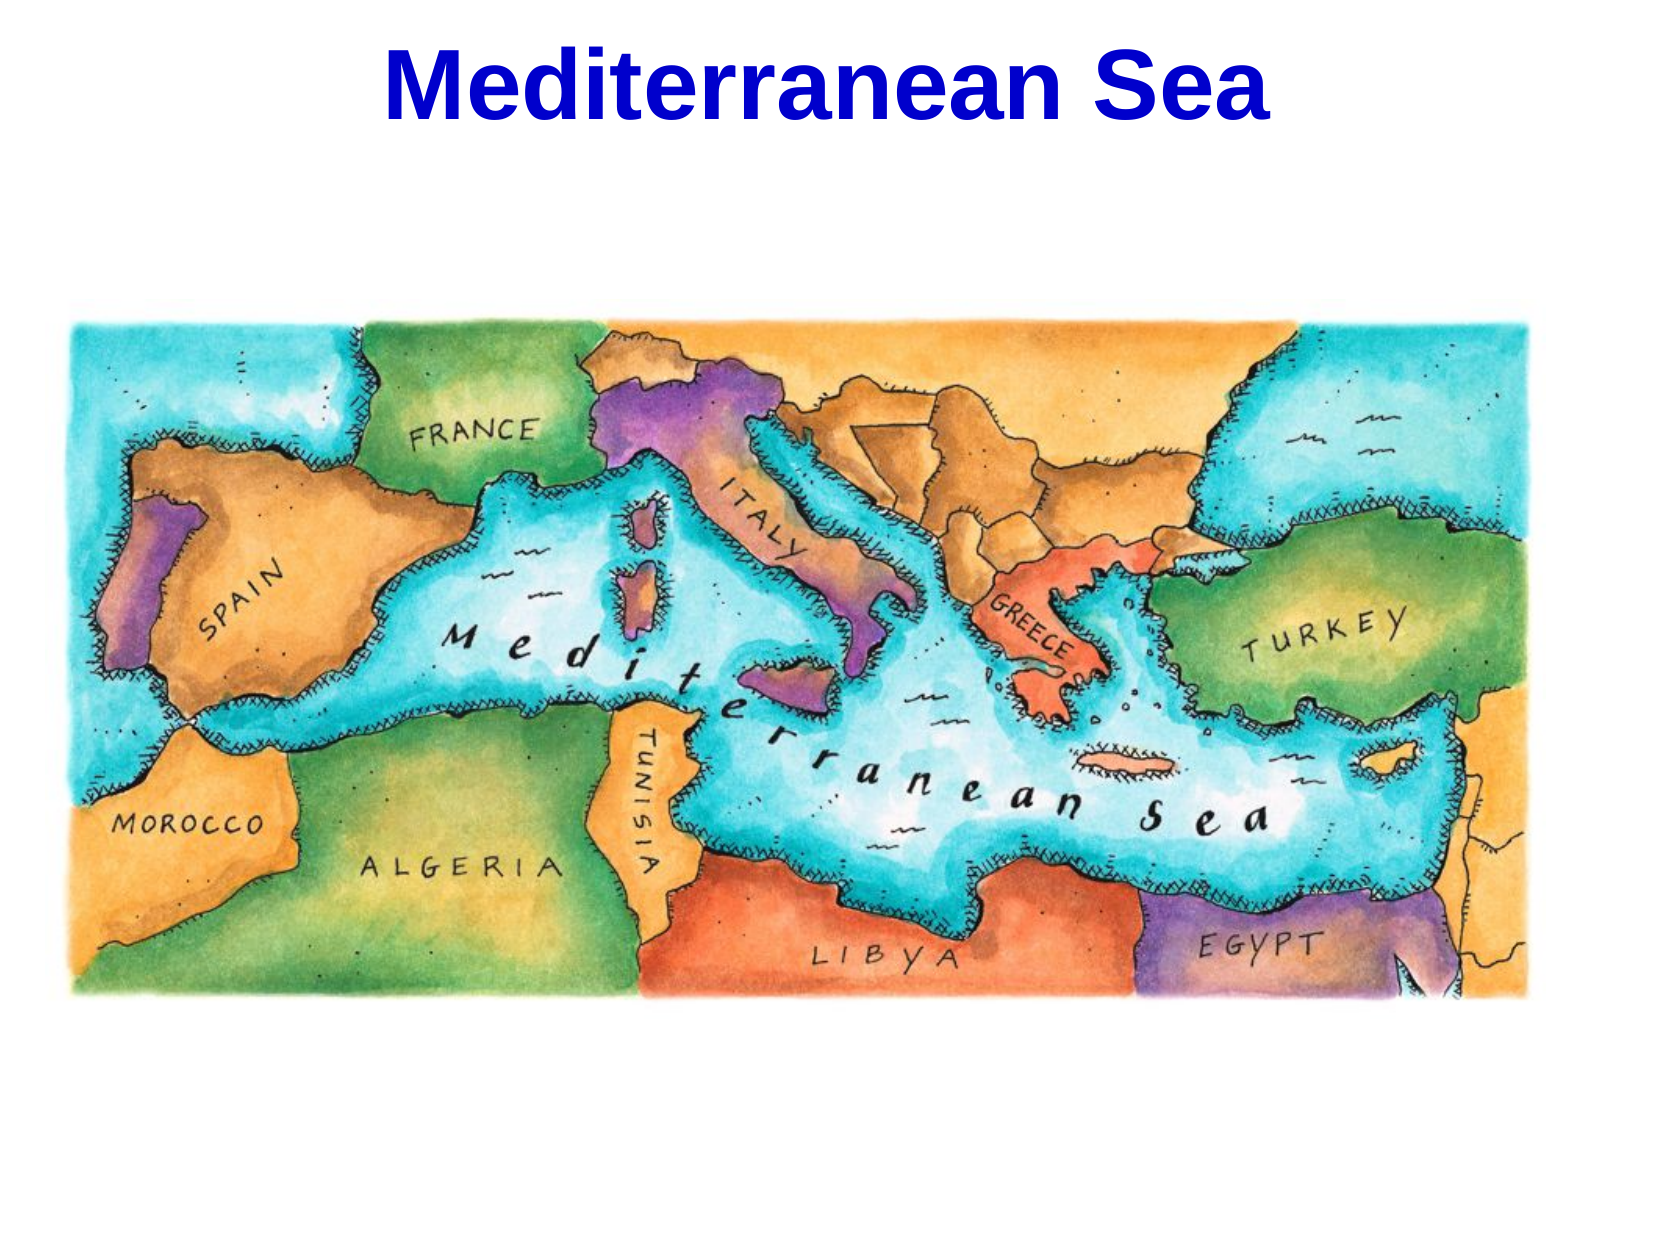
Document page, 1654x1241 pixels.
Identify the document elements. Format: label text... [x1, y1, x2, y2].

picture [45, 299, 1546, 1019]
title Mediterranean Sea [82, 28, 1571, 141]
